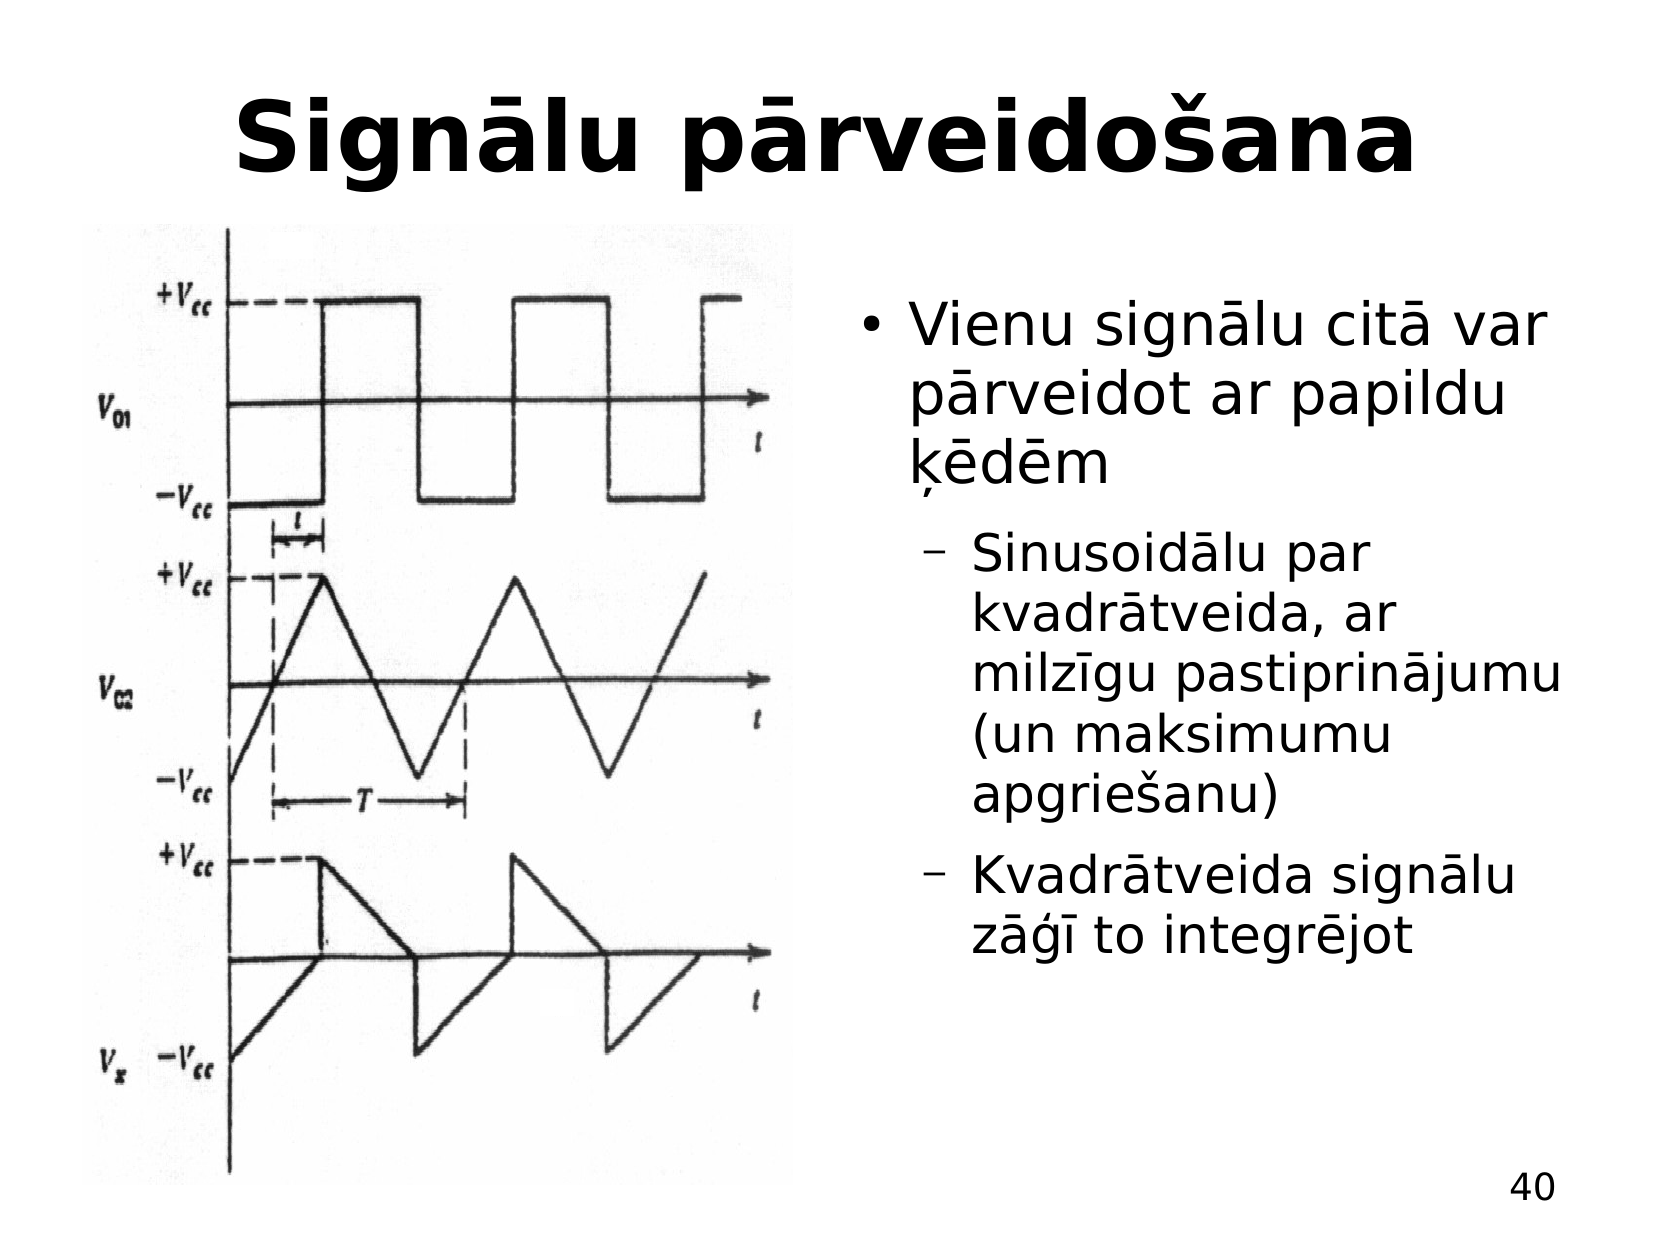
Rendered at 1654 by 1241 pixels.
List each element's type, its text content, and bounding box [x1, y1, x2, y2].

title Signālu pārveidošana [82, 49, 1571, 195]
list Vienu signālu citā var pārveidot ar papildu ķēdēm Sinusoidālu par kvadrātveida, ar milzīgu pastiprinājumu (un maksimumu apgriešanu) Kvadrātveida signālu zāģī to integrējot [845, 290, 1572, 1010]
chart [82, 225, 793, 1186]
